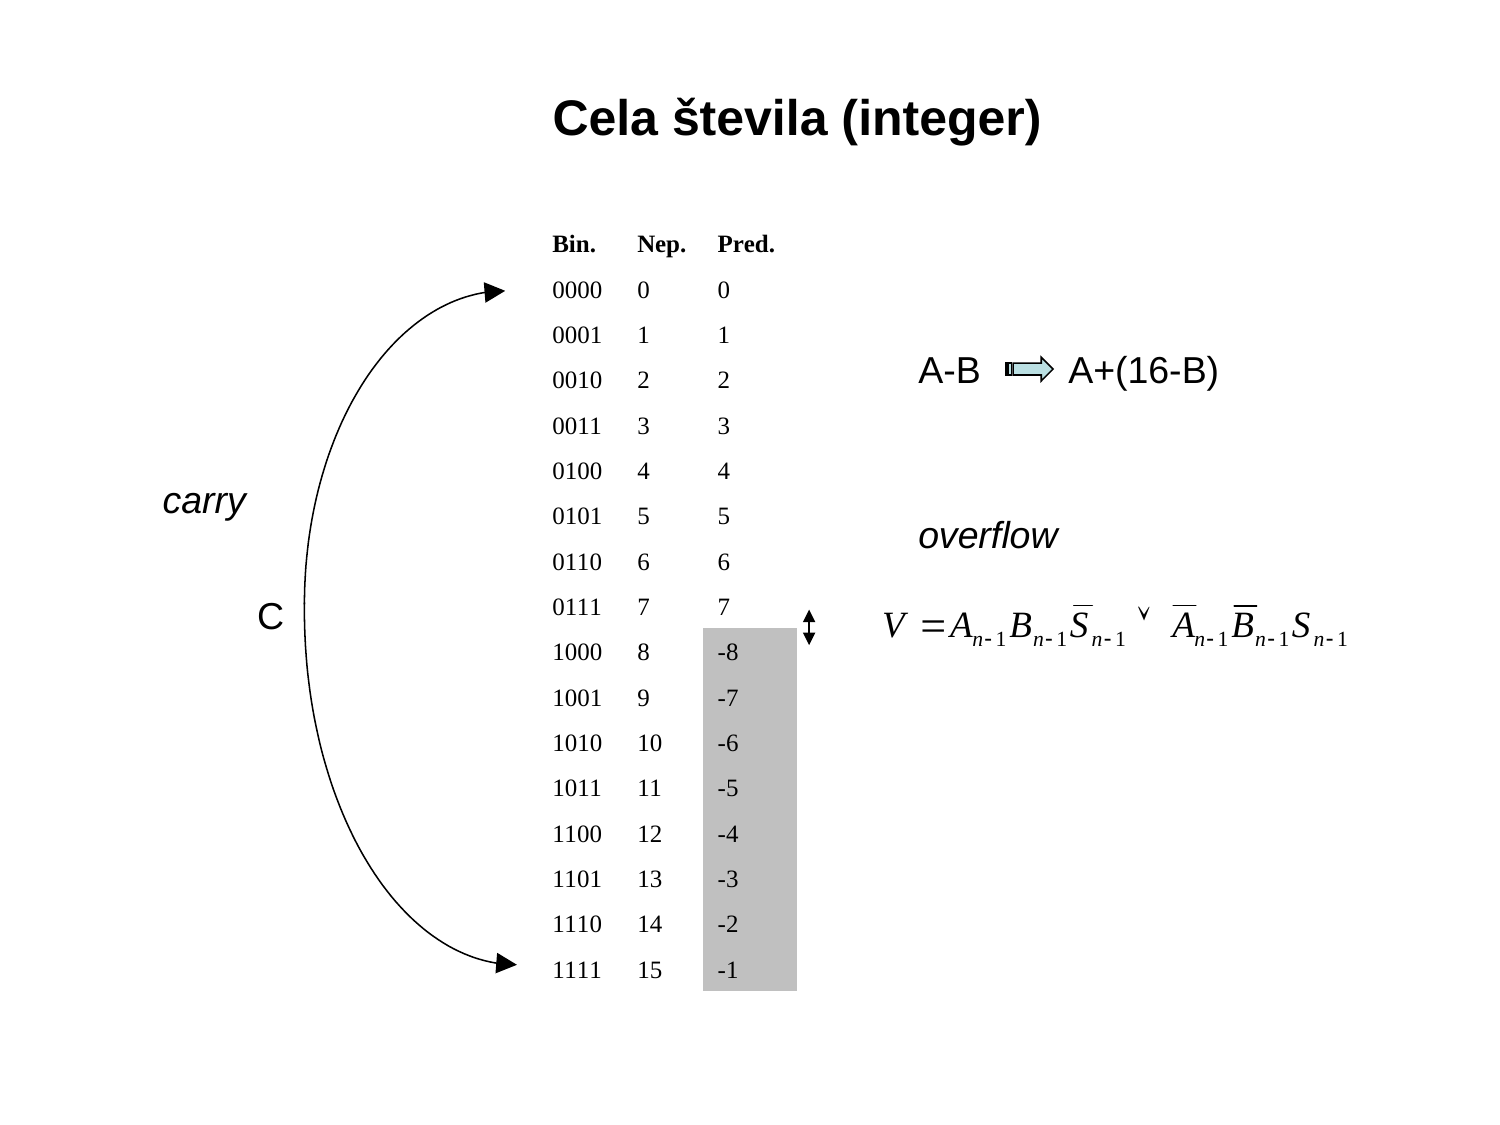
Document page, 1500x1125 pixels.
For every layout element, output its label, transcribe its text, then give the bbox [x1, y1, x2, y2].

chart [879, 597, 1353, 710]
table_header Bin. [538, 220, 622, 265]
table_cell -4 [703, 810, 797, 855]
table_cell -5 [703, 764, 797, 810]
table_cell 2 [703, 356, 797, 401]
table_cell 12 [622, 810, 703, 855]
table_cell 0 [622, 265, 703, 311]
table_cell 4 [622, 447, 703, 492]
table_cell 1 [703, 311, 797, 356]
table_cell 0000 [538, 265, 622, 311]
table_cell 1011 [538, 764, 622, 810]
table_cell 11 [622, 764, 703, 810]
table_cell 5 [703, 492, 797, 538]
table_cell 1000 [538, 628, 622, 674]
table_cell 3 [703, 401, 797, 447]
table_cell -2 [703, 900, 797, 946]
table_cell 14 [622, 900, 703, 946]
table_cell 2 [622, 356, 703, 401]
table_header Nep. [622, 220, 703, 265]
table_cell 15 [622, 946, 703, 991]
table_cell 8 [622, 628, 703, 674]
table_cell 0110 [538, 538, 622, 583]
table_cell 0111 [538, 583, 622, 628]
table_cell 13 [622, 855, 703, 900]
text_box carry [147, 467, 261, 529]
table_cell 1110 [538, 900, 622, 946]
table_cell 10 [622, 719, 703, 764]
text_box [1013, 357, 1054, 381]
table_cell 1101 [538, 855, 622, 900]
table_cell 1010 [538, 719, 622, 764]
table_cell 7 [703, 583, 797, 628]
table_cell -8 [703, 628, 797, 674]
table_cell -7 [703, 674, 797, 719]
table_cell 0101 [538, 492, 622, 538]
table_cell 4 [703, 447, 797, 492]
table_cell 0100 [538, 447, 622, 492]
table_cell 1100 [538, 810, 622, 855]
text_box C [242, 584, 300, 645]
table_cell 1111 [538, 946, 622, 991]
table_cell 0010 [538, 356, 622, 401]
text_box overflow [903, 503, 1164, 564]
table_cell -3 [703, 855, 797, 900]
table_cell 0001 [538, 311, 622, 356]
table_cell 6 [622, 538, 703, 583]
table_cell -6 [703, 719, 797, 764]
table_cell 0 [703, 265, 797, 311]
table_header Pred. [703, 220, 797, 265]
table_cell 5 [622, 492, 703, 538]
table_cell 3 [622, 401, 703, 447]
table_cell 1001 [538, 674, 622, 719]
text_box Cela števila (integer) [194, 78, 1400, 154]
table_cell 1 [622, 311, 703, 356]
table_cell 7 [622, 583, 703, 628]
table_cell -1 [703, 946, 797, 991]
table_cell 6 [703, 538, 797, 583]
table_cell 9 [622, 674, 703, 719]
table_cell 0011 [538, 401, 622, 447]
text_box A-B A+(16-B) [903, 337, 1341, 399]
